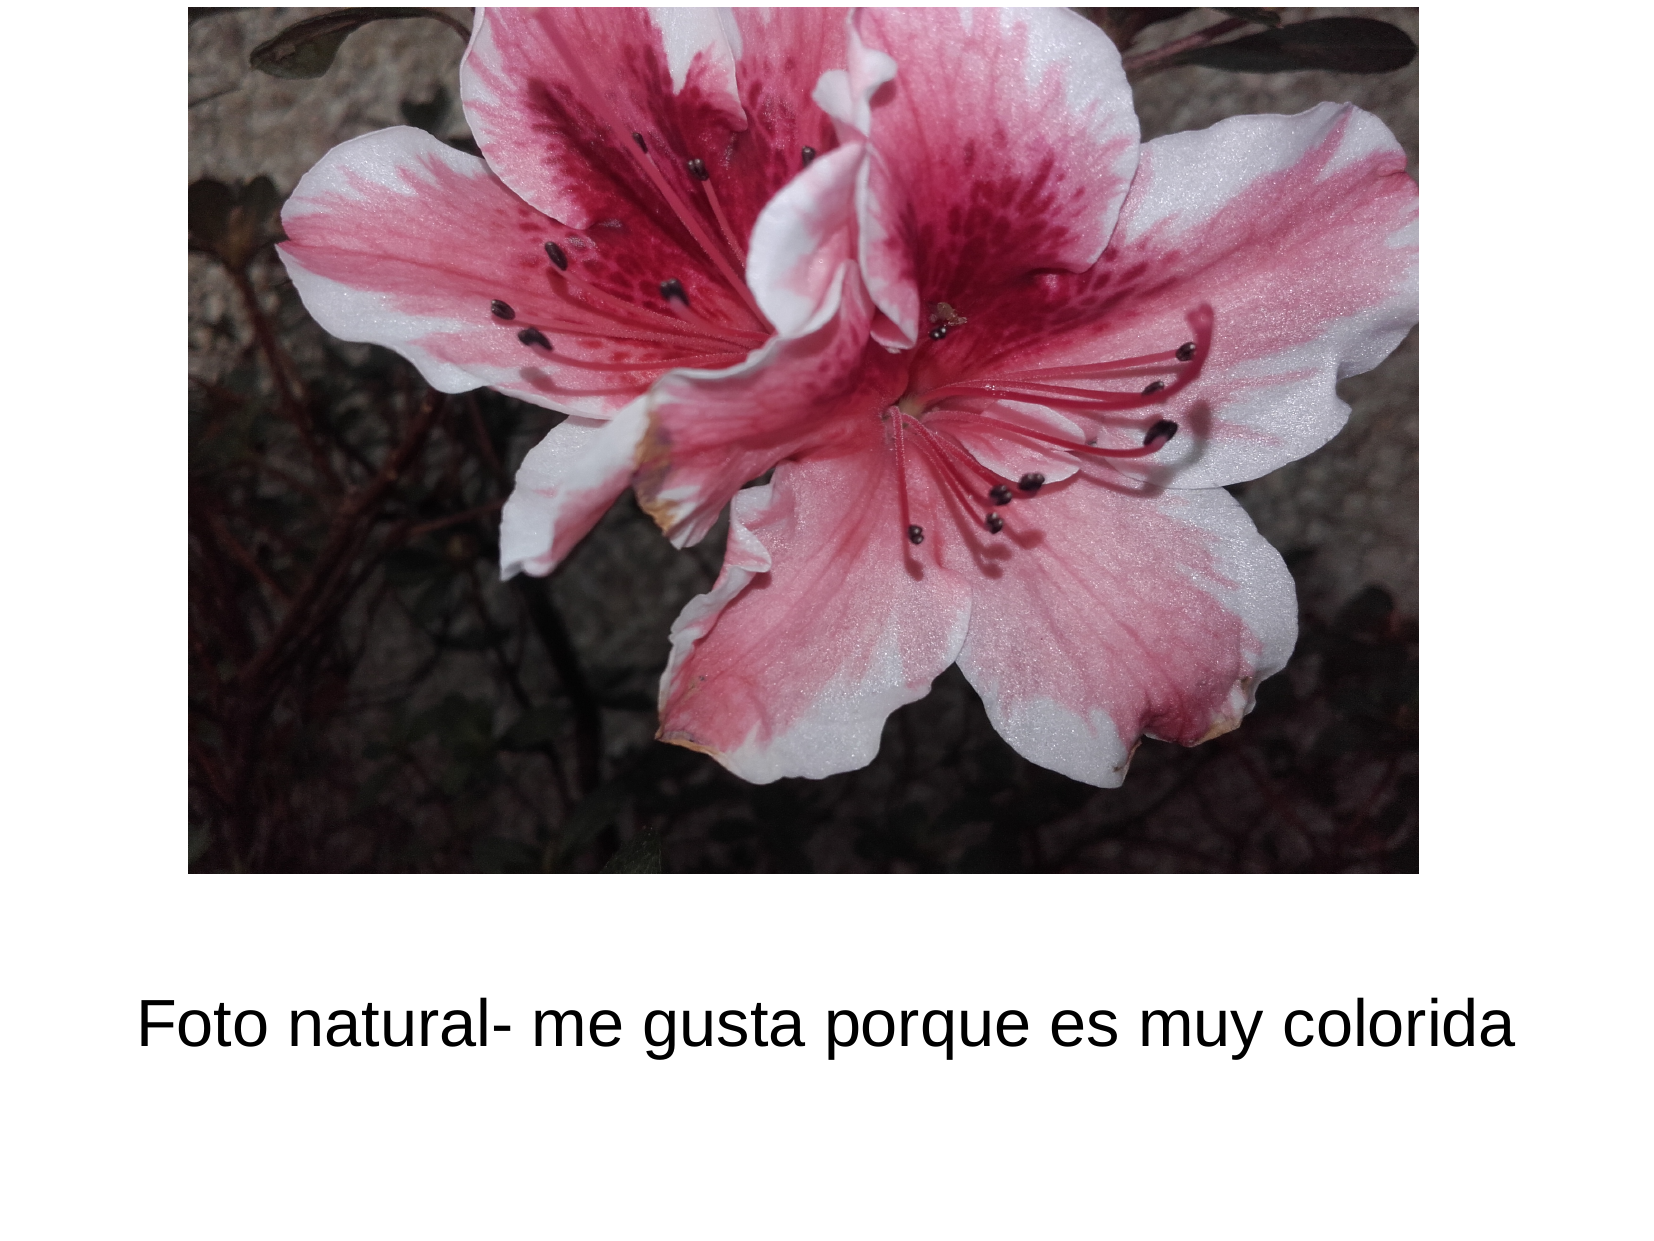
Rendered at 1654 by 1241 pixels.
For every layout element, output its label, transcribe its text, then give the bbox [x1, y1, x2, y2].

picture [188, 7, 1419, 49]
subtitle Foto natural- me gusta porque es muy colorida [82, 238, 1571, 1062]
title [82, 49, 1571, 238]
